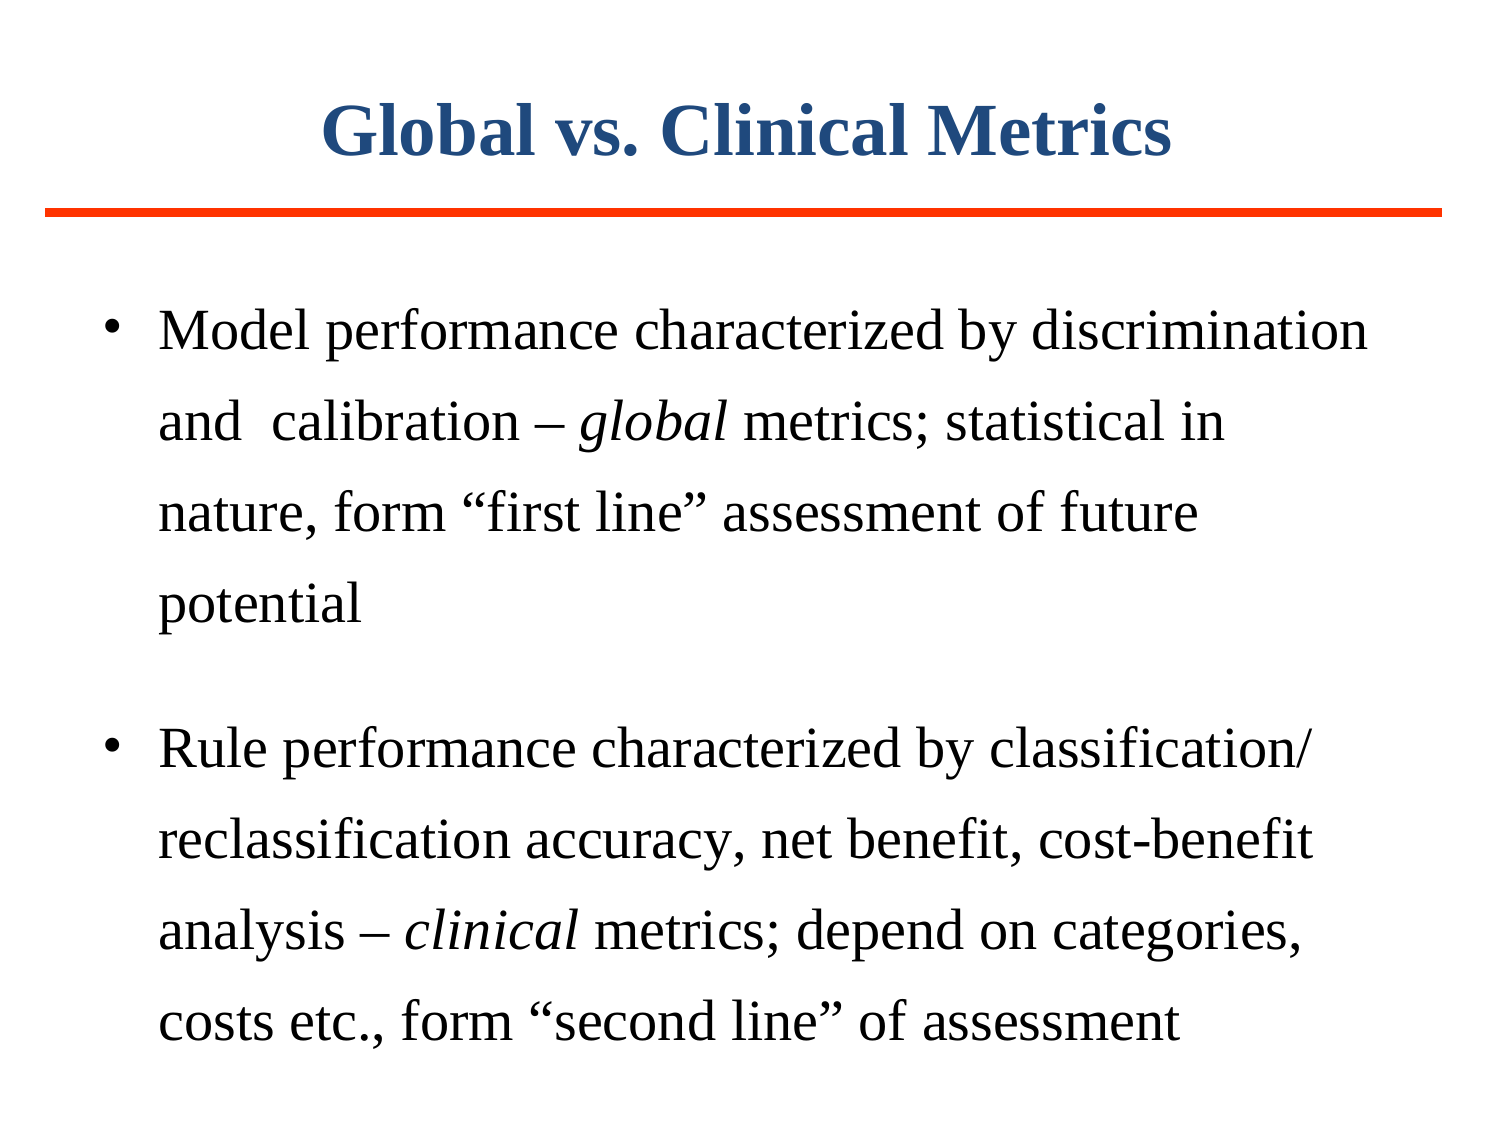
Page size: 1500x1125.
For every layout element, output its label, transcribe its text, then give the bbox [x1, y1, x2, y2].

text_box Global vs. Clinical Metrics [99, 37, 1413, 208]
text_box Model performance characterized by discrimination and calibration – global metrics; statistical in nature, form “first line” assessment of future potential Rule performance characterized by classification/ reclassification accuracy, net benefit, cost-benefit analysis – clinical metrics; depend on categories, costs etc., form “second line” of assessment [87, 262, 1413, 1049]
